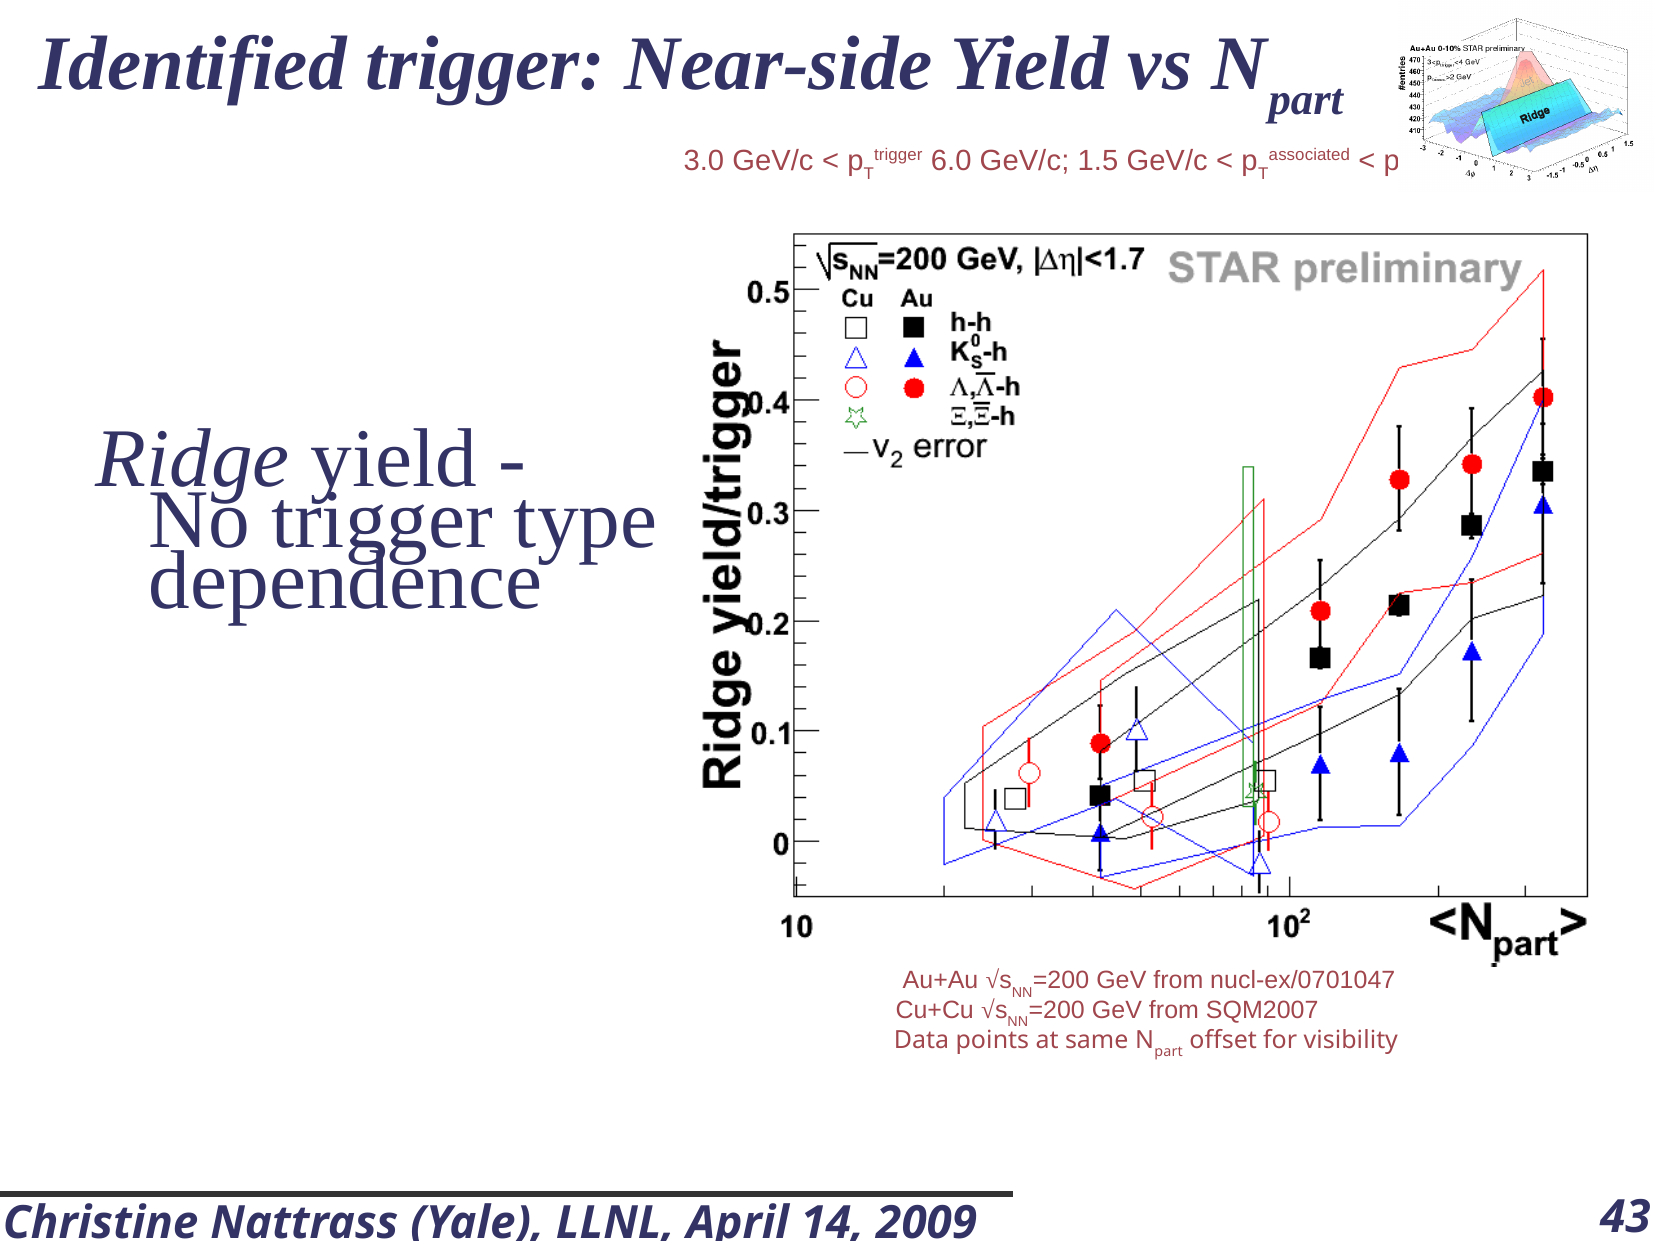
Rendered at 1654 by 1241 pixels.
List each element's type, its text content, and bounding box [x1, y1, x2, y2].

title Identified trigger: Near-side Yield vs Npart [0, 0, 1398, 151]
list Ridge yield - No trigger type dependence [77, 438, 676, 750]
text_box Au+Au √sNN=200 GeV from nucl-ex/0701047 Cu+Cu √sNN=200 GeV from SQM2007 [880, 958, 1601, 1018]
picture [692, 224, 1596, 968]
text_box [668, 196, 1648, 993]
text_box 3.0 GeV/c < pTtrigger 6.0 GeV/c; 1.5 GeV/c < pTassociated < pTtrigger [668, 136, 1654, 196]
picture [1398, 0, 1654, 192]
text_box Data points at same Npart offset for visibility [879, 1014, 1477, 1070]
